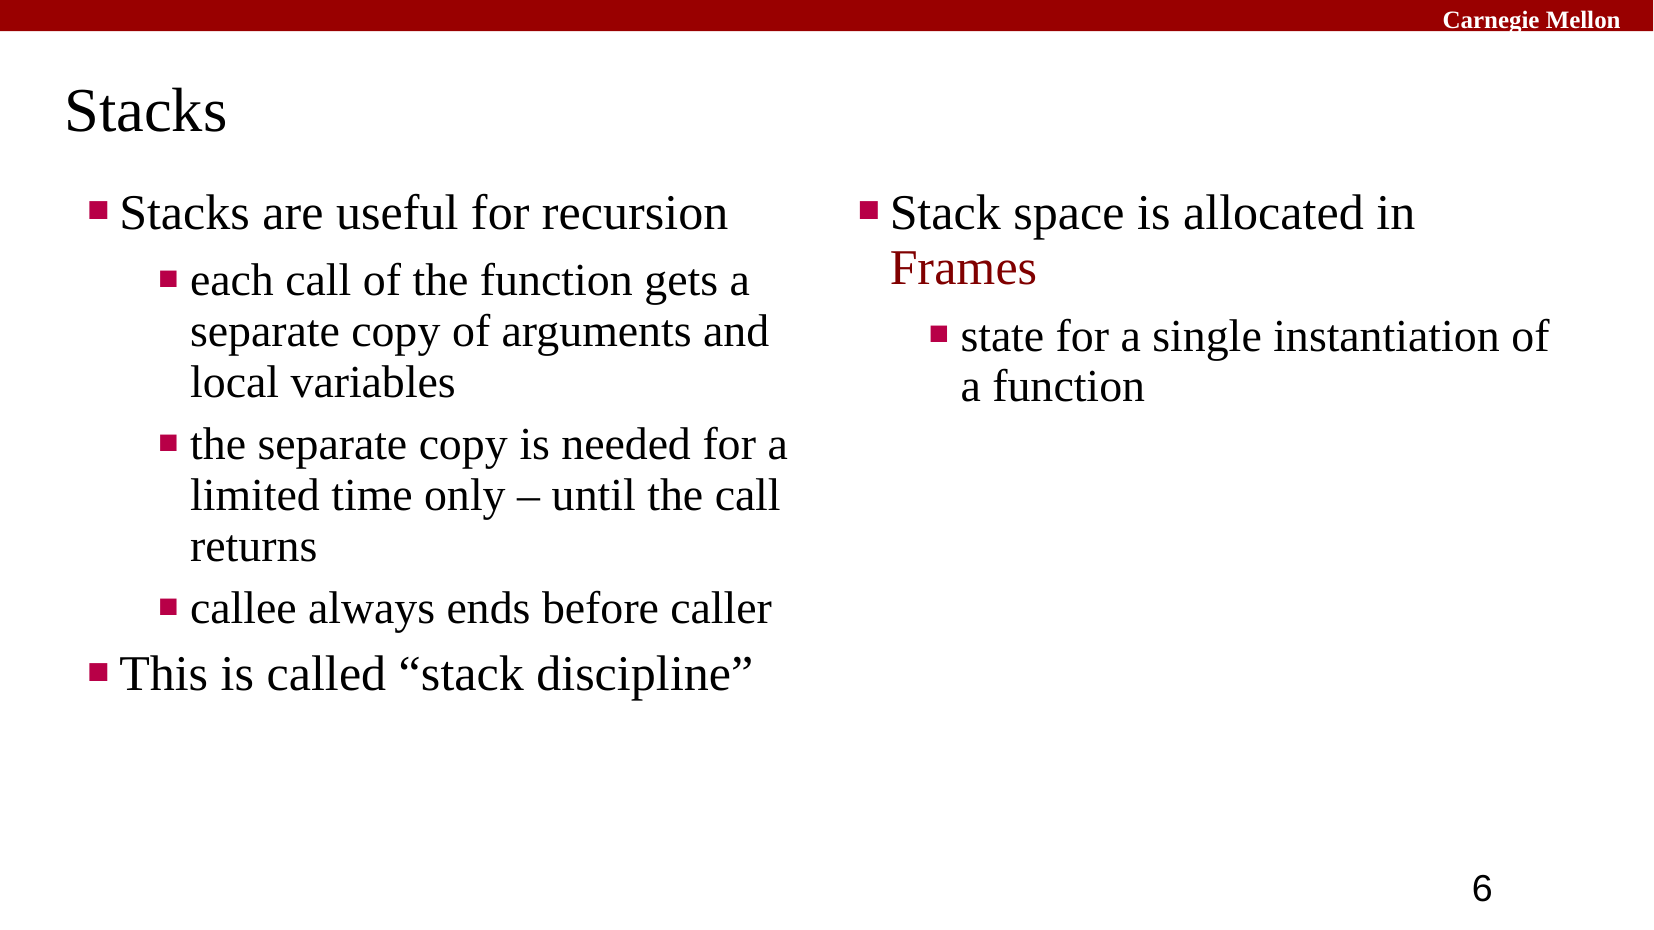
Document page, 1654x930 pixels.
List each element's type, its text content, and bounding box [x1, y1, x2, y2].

list Stack space is allocated in Frames state for a single instantiation of a function [842, 184, 1576, 859]
list Stacks are useful for recursion each call of the function gets a separate copy of arguments and local variables the separate copy is needed for a limited time only – until the call returns callee always ends before caller This is called “stack discipline” [71, 184, 806, 859]
title Stacks [64, 58, 1576, 163]
